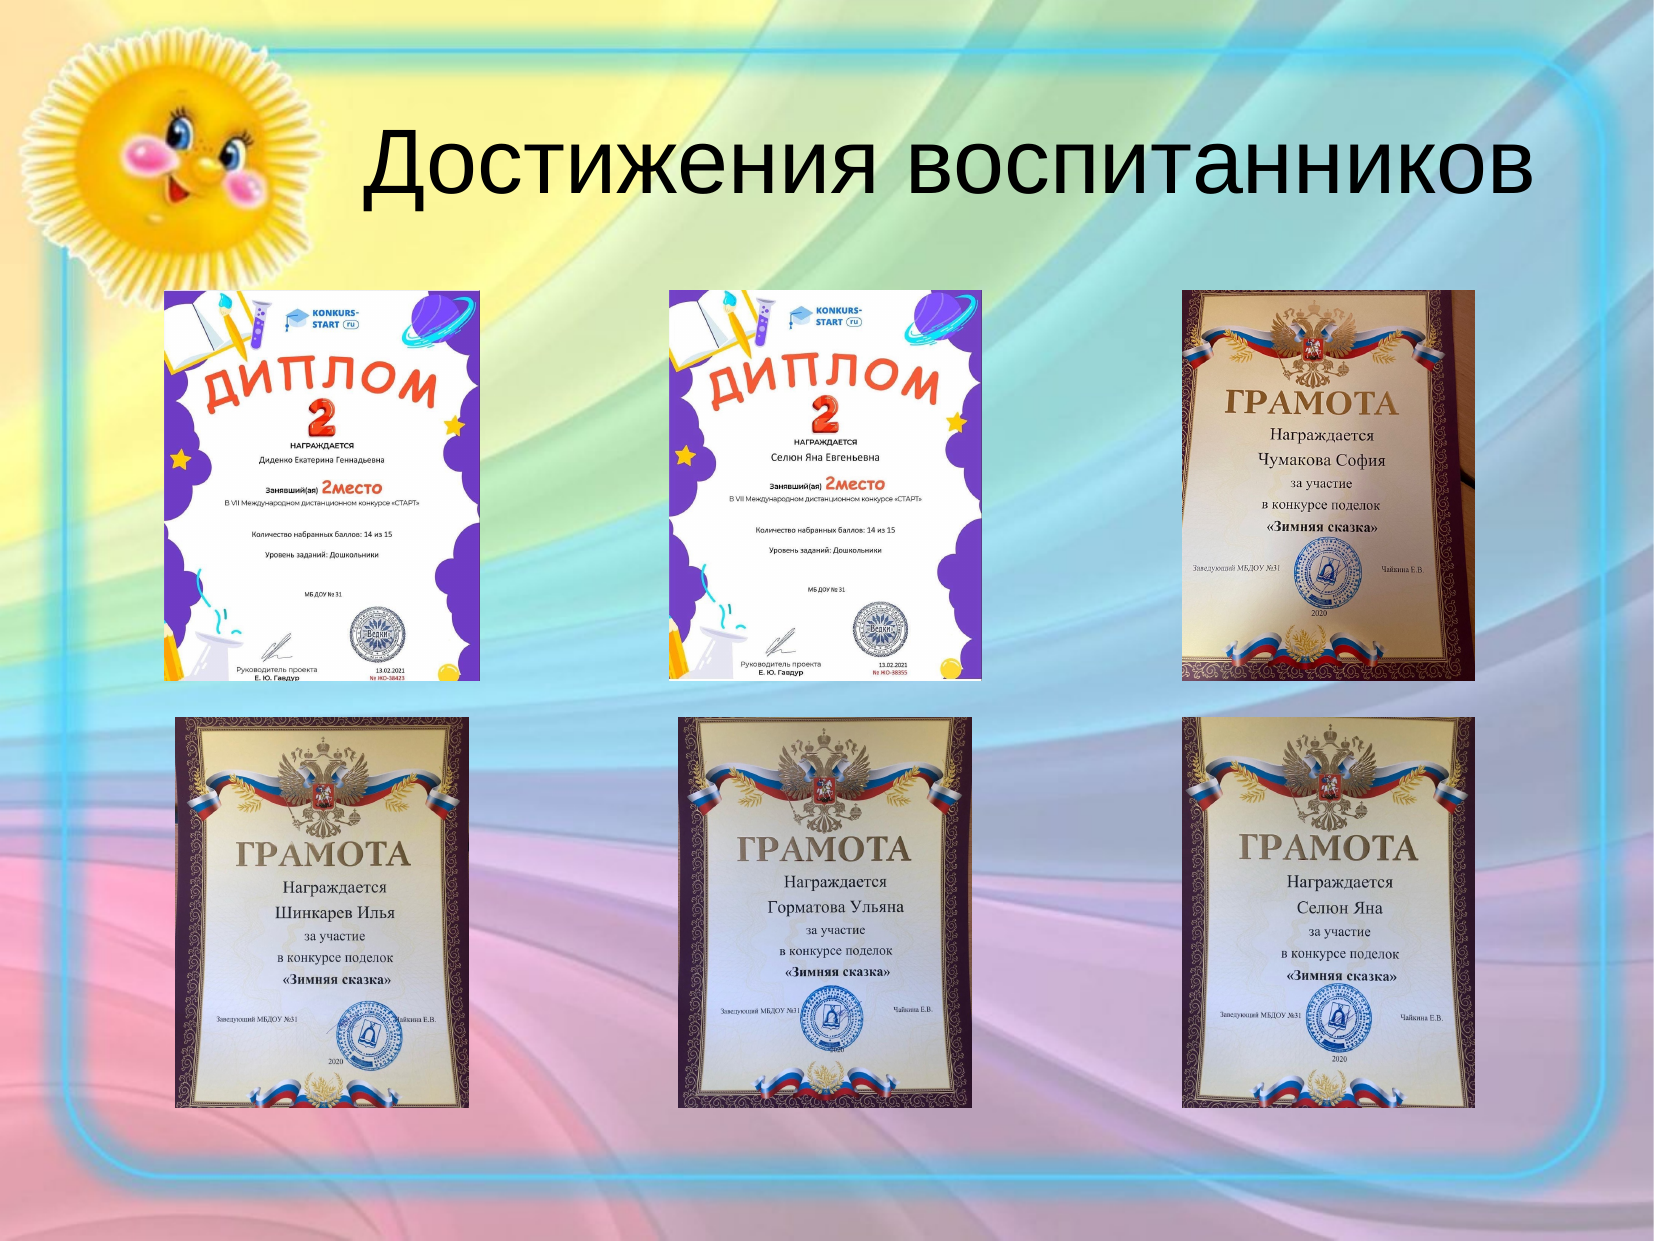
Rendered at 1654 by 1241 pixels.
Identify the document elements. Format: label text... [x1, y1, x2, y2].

title Достижения воспитанников [206, 58, 1654, 266]
picture [0, 0, 1654, 1241]
